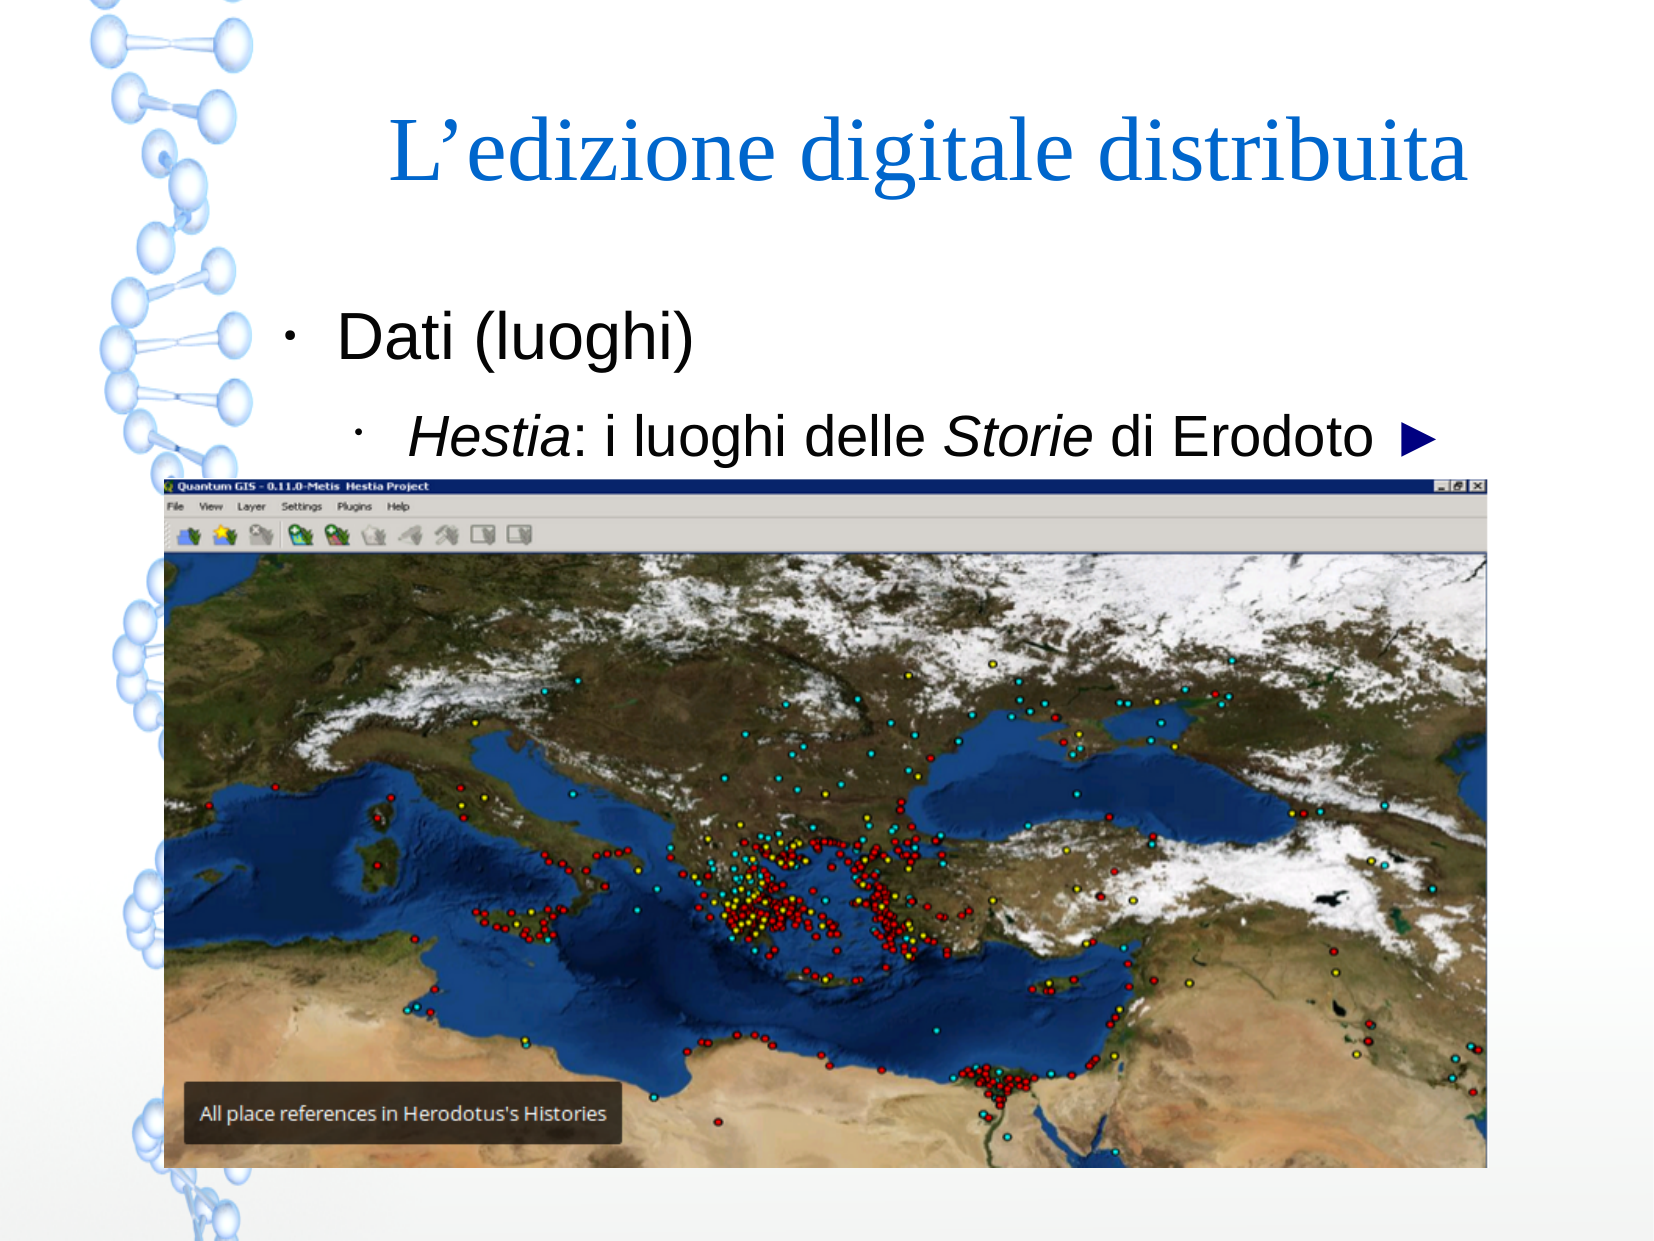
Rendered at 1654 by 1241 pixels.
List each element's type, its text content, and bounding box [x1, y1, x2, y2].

list Dati (luoghi) Hestia: i luoghi delle Storie di Erodoto ► [265, 299, 1512, 1019]
title L’edizione digitale distribuita [265, 47, 1595, 253]
picture [0, 0, 1654, 1241]
